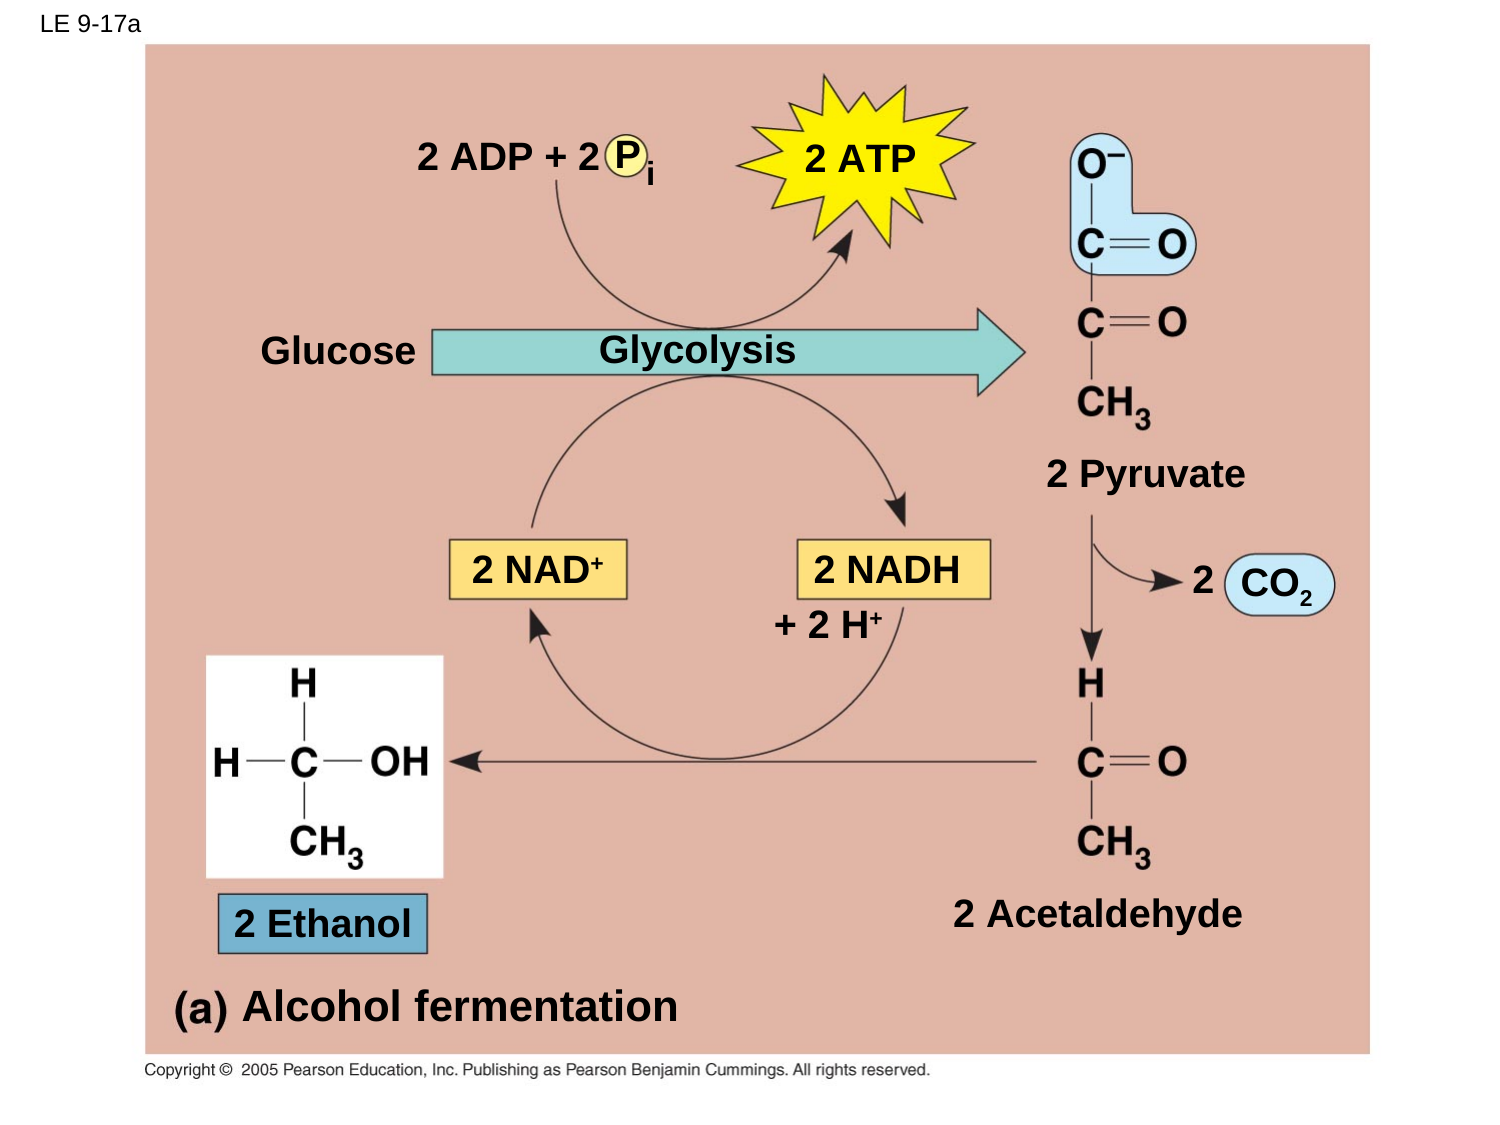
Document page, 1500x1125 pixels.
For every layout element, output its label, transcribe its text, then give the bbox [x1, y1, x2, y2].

text_box 2 NAD+ [471, 549, 654, 605]
text_box 2 [1192, 559, 1220, 604]
title LE 9-17a [24, 0, 351, 51]
text_box 2 NADH [813, 549, 978, 588]
text_box Glucose [260, 330, 443, 386]
text_box 2 ATP [804, 138, 940, 183]
text_box 2 Pyruvate [1046, 453, 1266, 502]
text_box P [622, 145, 633, 154]
text_box 2 Ethanol [233, 903, 422, 950]
text_box CO2 [1240, 557, 1335, 613]
text_box P [611, 134, 641, 186]
text_box Alcohol fermentation [241, 984, 715, 1038]
text_box 2 Acetaldehyde [953, 892, 1248, 940]
text_box Glycolysis [598, 329, 822, 382]
text_box + 2 H+ [773, 604, 917, 657]
picture [116, 37, 1384, 1088]
text_box 2 ADP + 2 [404, 136, 601, 188]
text_box i [636, 156, 666, 207]
